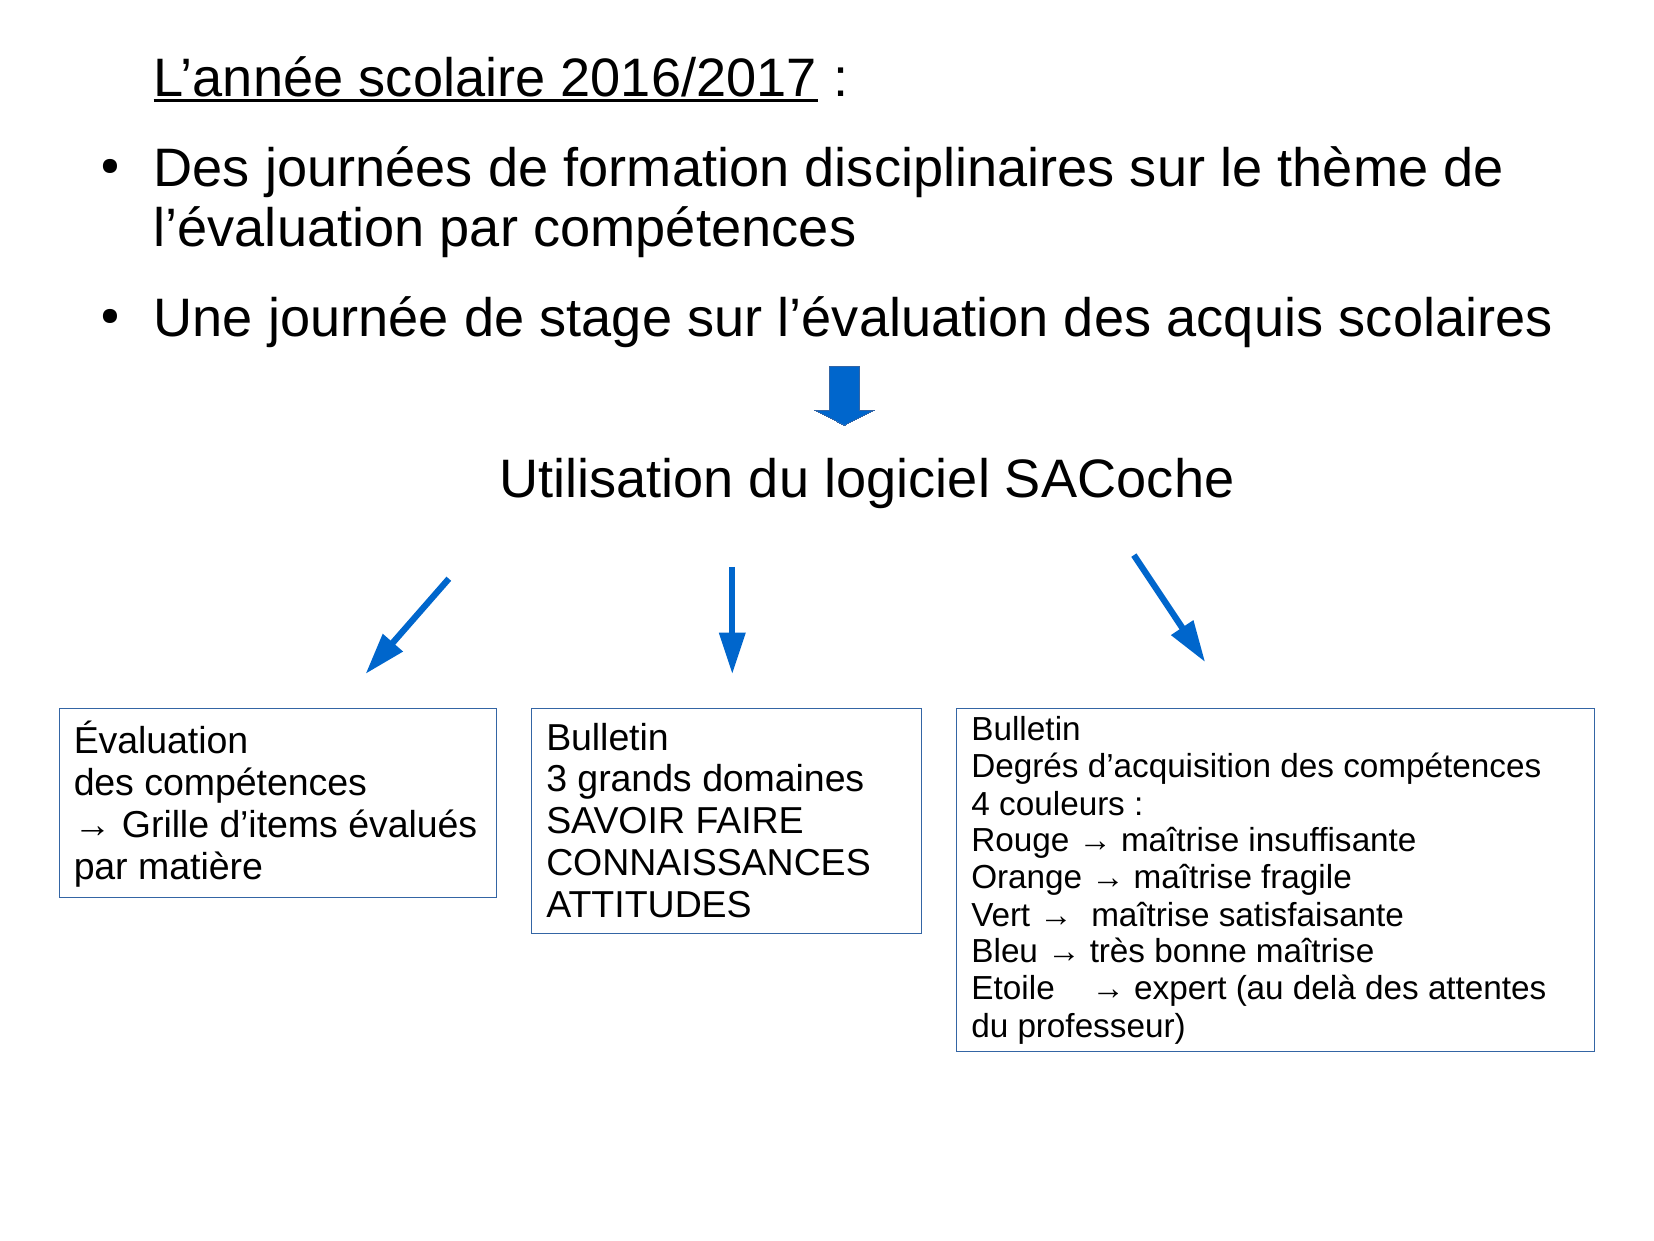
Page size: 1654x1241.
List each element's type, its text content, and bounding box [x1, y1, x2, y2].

list L’année scolaire 2016/2017 : Des journées de formation disciplinaires sur le thème de l’évaluation par compétences Une journée de stage sur l’évaluation des acquis scolaires [82, 47, 1571, 1010]
text_box [814, 366, 875, 426]
text_box Bulletin 3 grands domaines SAVOIR FAIRE CONNAISSANCES ATTITUDES [531, 708, 922, 934]
text_box Évaluation des compétences → Grille d’items évalués par matière [59, 708, 497, 898]
text_box Bulletin Degrés d’acquisition des compétences 4 couleurs : Rouge → maîtrise insuffisante Orange → maîtrise fragile Vert → maîtrise satisfaisante Bleu → très bonne maîtrise Etoile → expert (au delà des attentes du professeur) [956, 708, 1595, 1052]
text_box Utilisation du logiciel SACoche [413, 448, 1251, 525]
